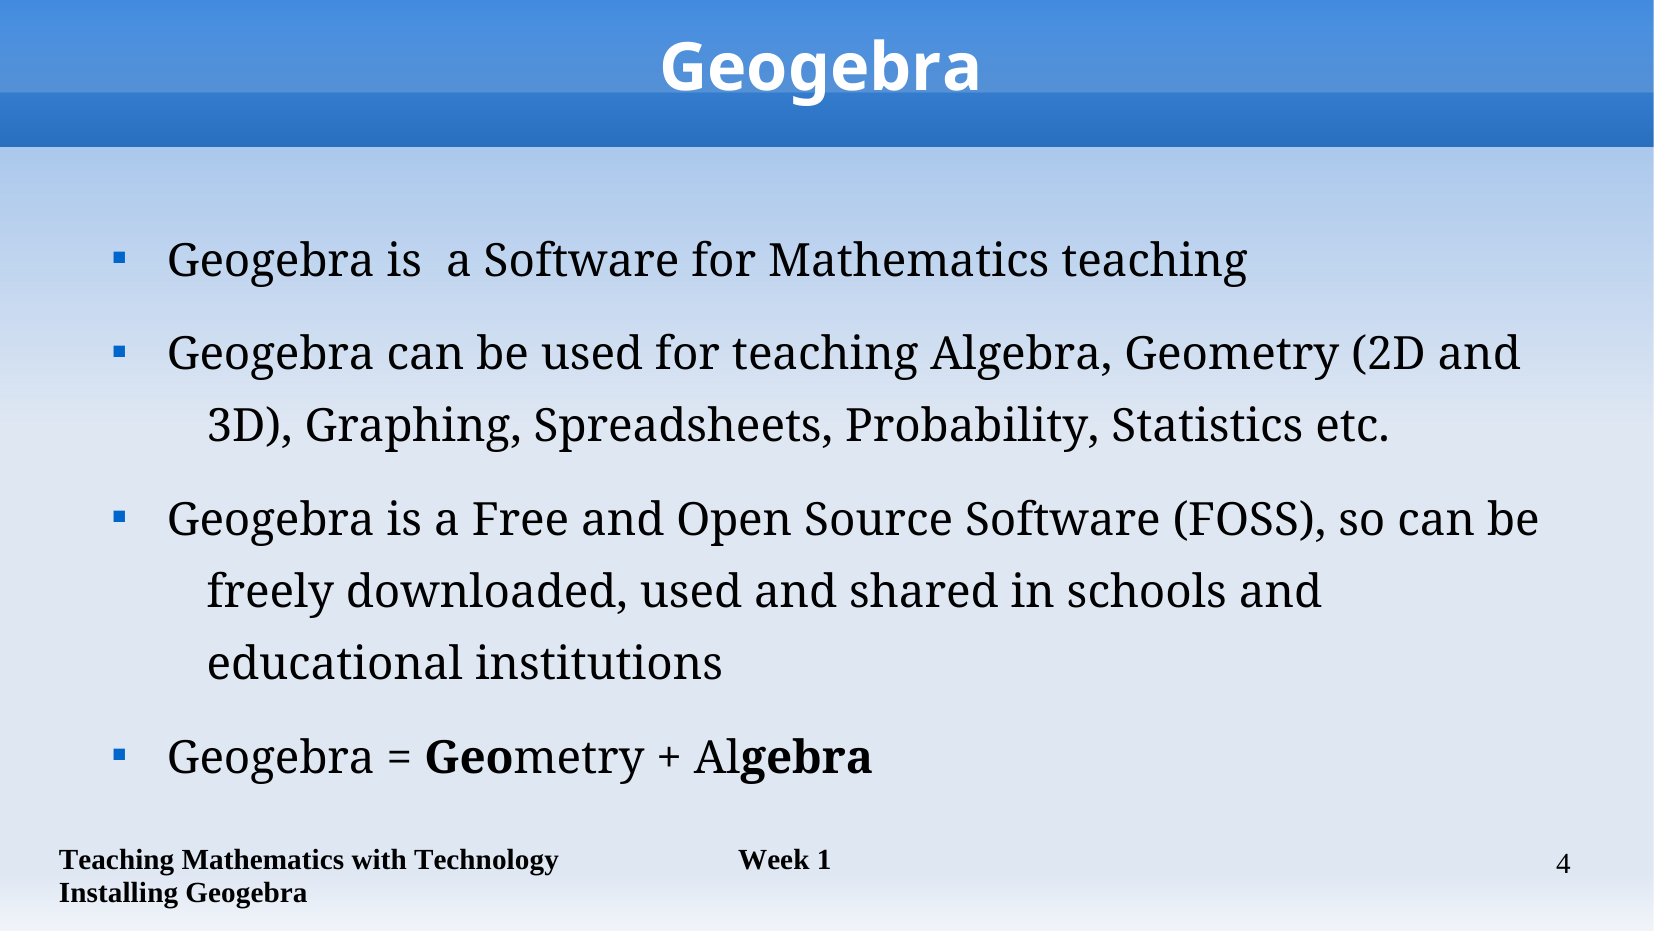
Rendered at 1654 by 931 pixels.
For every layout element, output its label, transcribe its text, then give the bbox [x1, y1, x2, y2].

list Geogebra is a Software for Mathematics teaching Geogebra can be used for teaching Algebra, Geometry (2D and 3D), Graphing, Spreadsheets, Probability, Statistics etc. Geogebra is a Free and Open Source Software (FOSS), so can be freely downloaded, used and shared in schools and educational institutions Geogebra = Geometry + Algebra [82, 217, 1571, 832]
picture [0, 0, 1654, 931]
title Geogebra [76, 0, 1565, 143]
